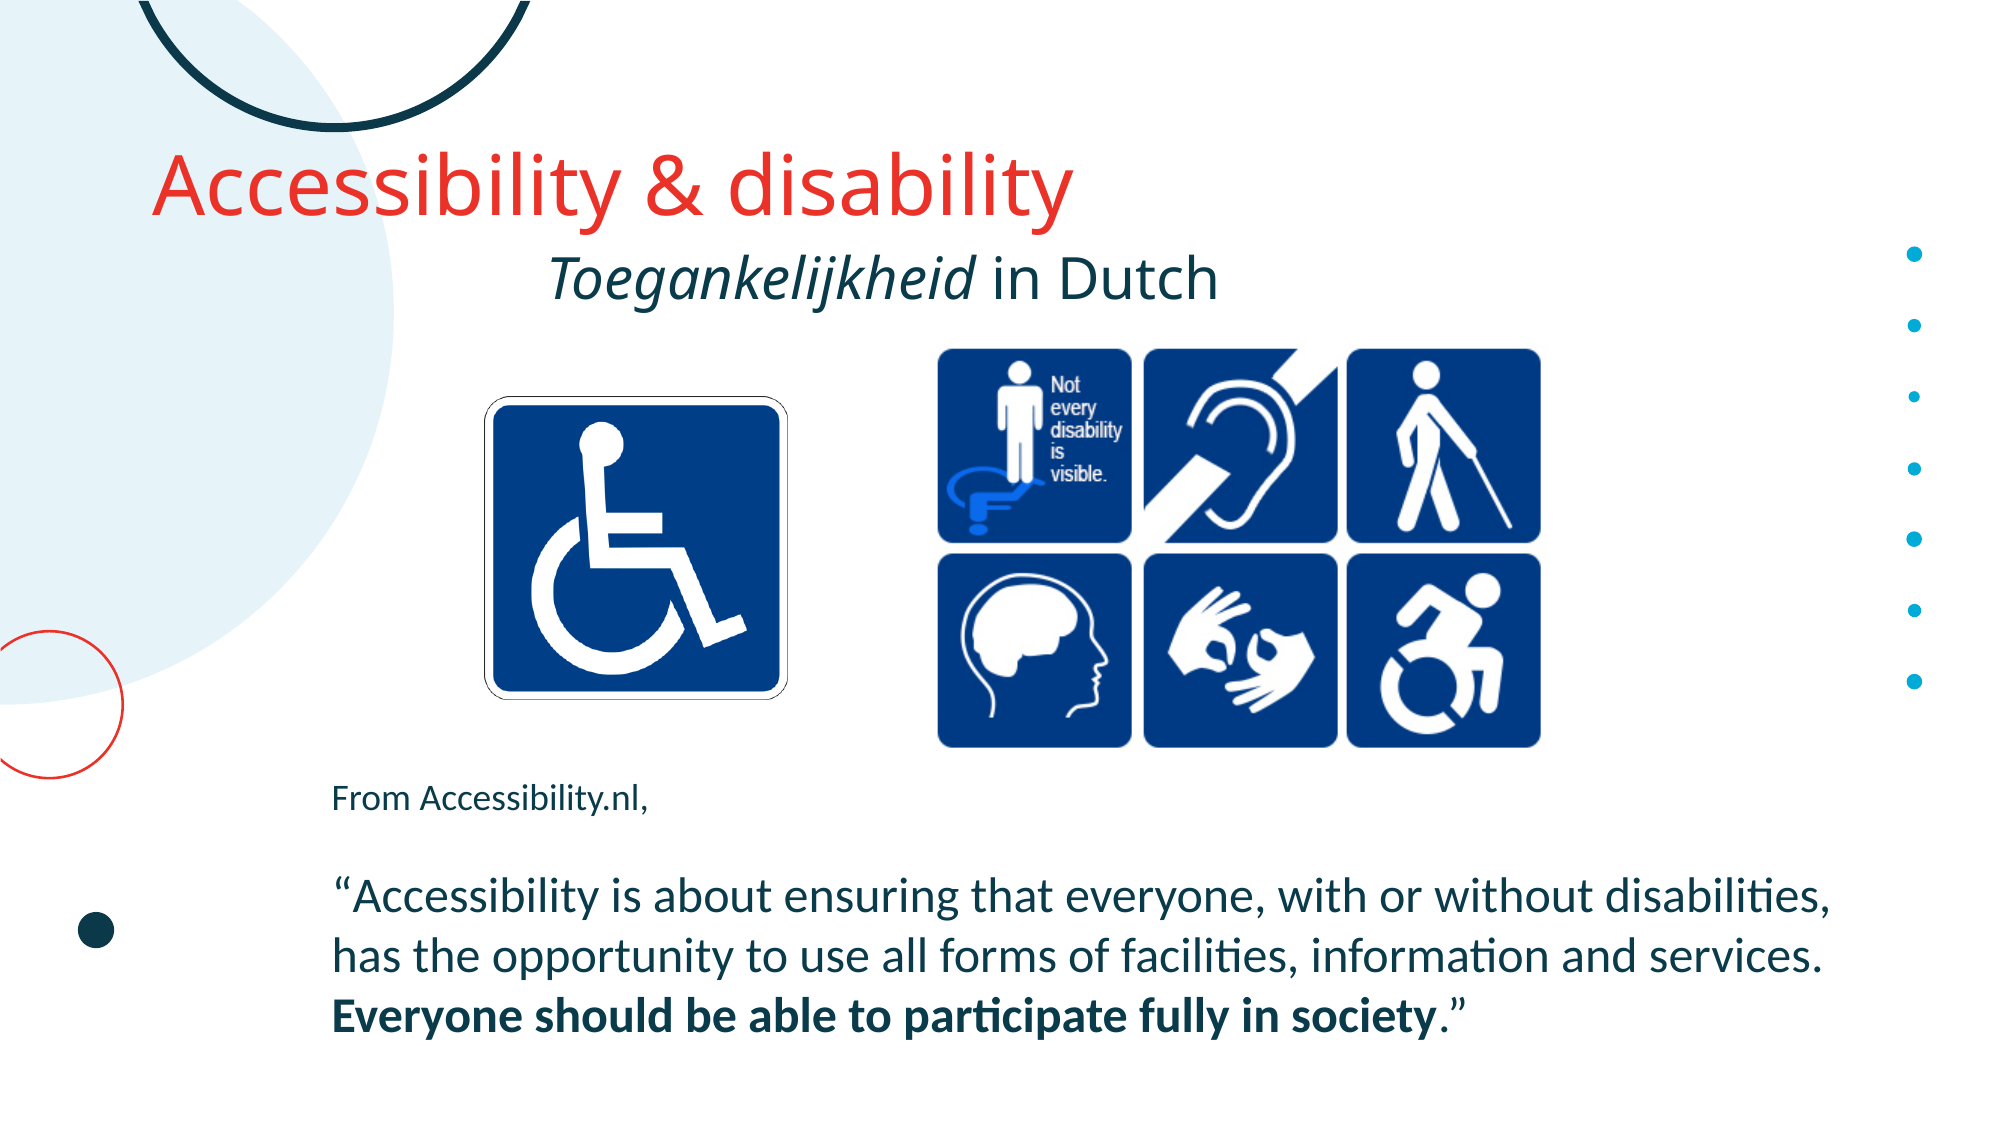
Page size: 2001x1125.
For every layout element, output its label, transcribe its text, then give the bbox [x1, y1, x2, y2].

list Toegankelijkheid in Dutch [458, 234, 1309, 360]
text_box From Accessibility.nl, “Accessibility is about ensuring that everyone, with or without disabilities, has the opportunity to use all forms of facilities, information and services. Everyone should be able to participate fully in society.” [316, 765, 1863, 1053]
picture [923, 331, 1553, 765]
title Accessibility & disability [137, 79, 1863, 298]
picture [484, 396, 788, 700]
